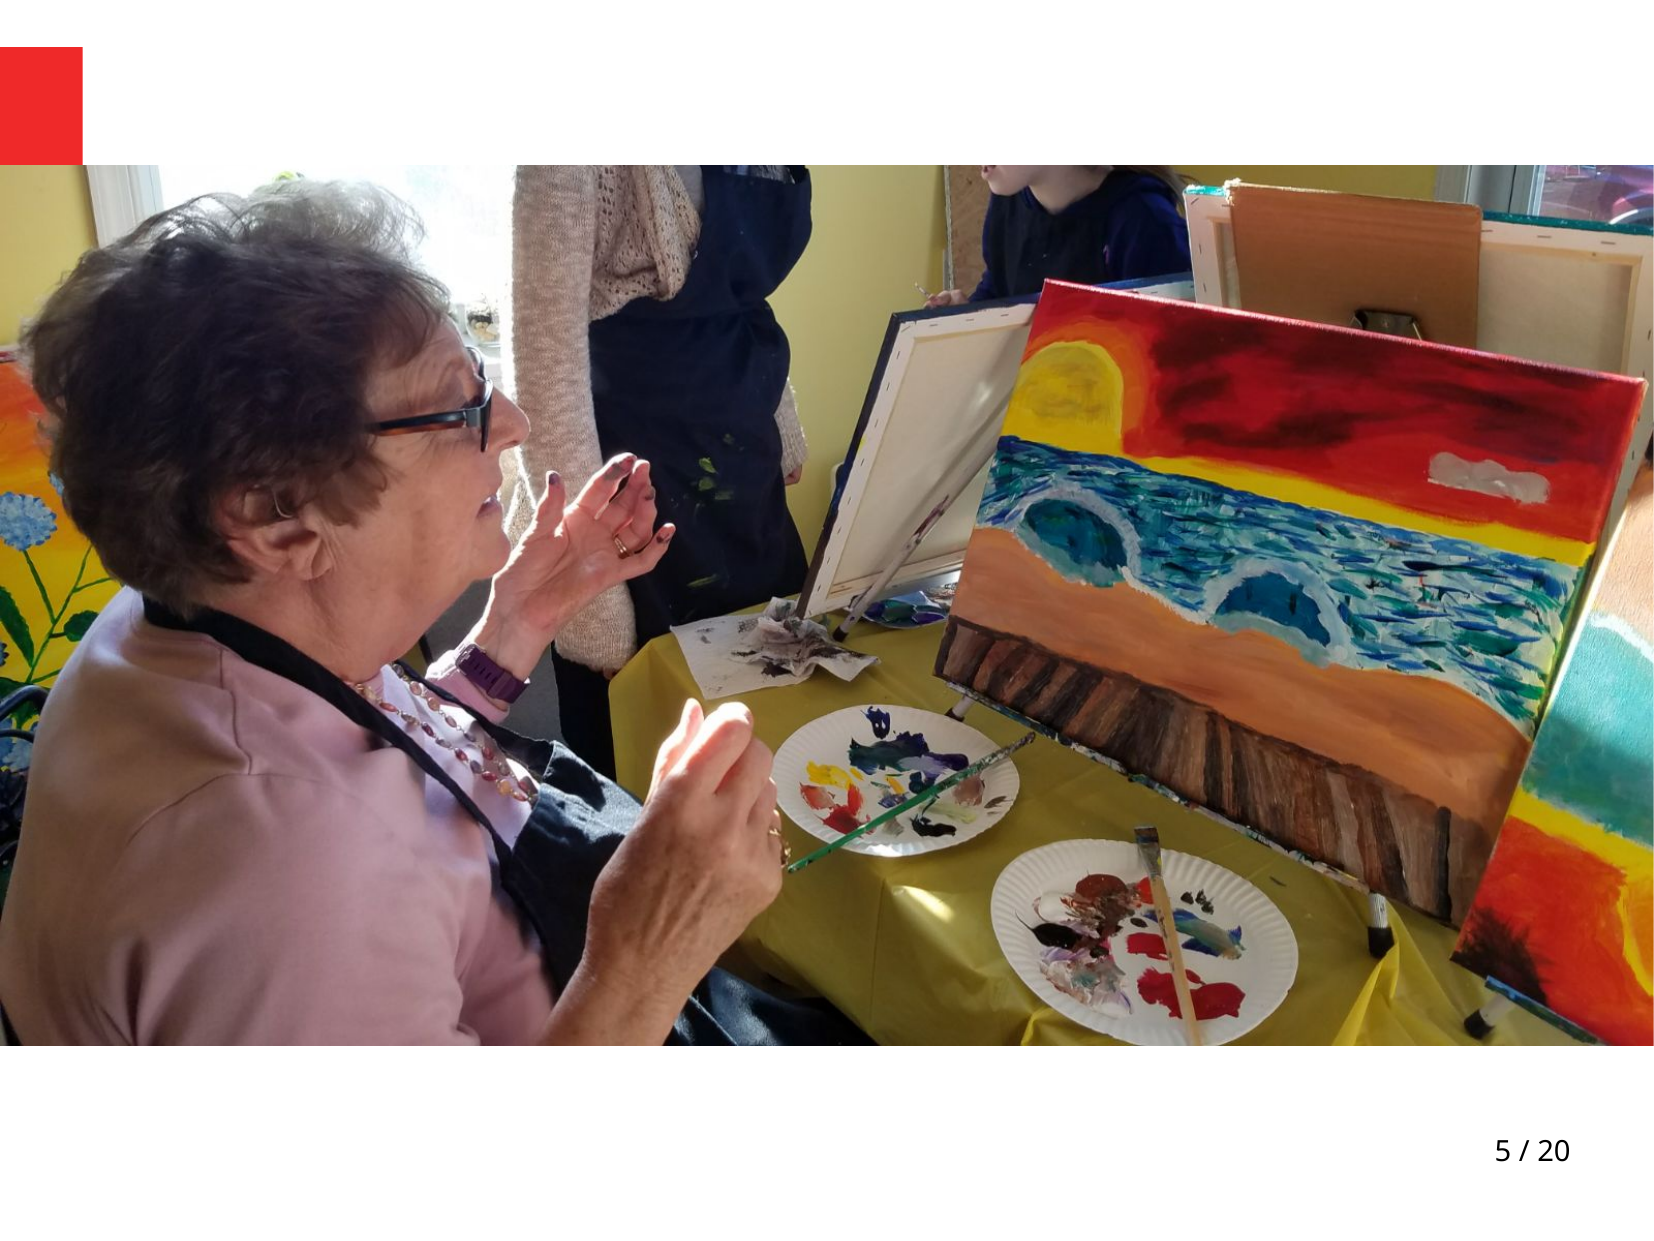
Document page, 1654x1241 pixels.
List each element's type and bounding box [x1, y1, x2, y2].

picture [0, 165, 1654, 1046]
